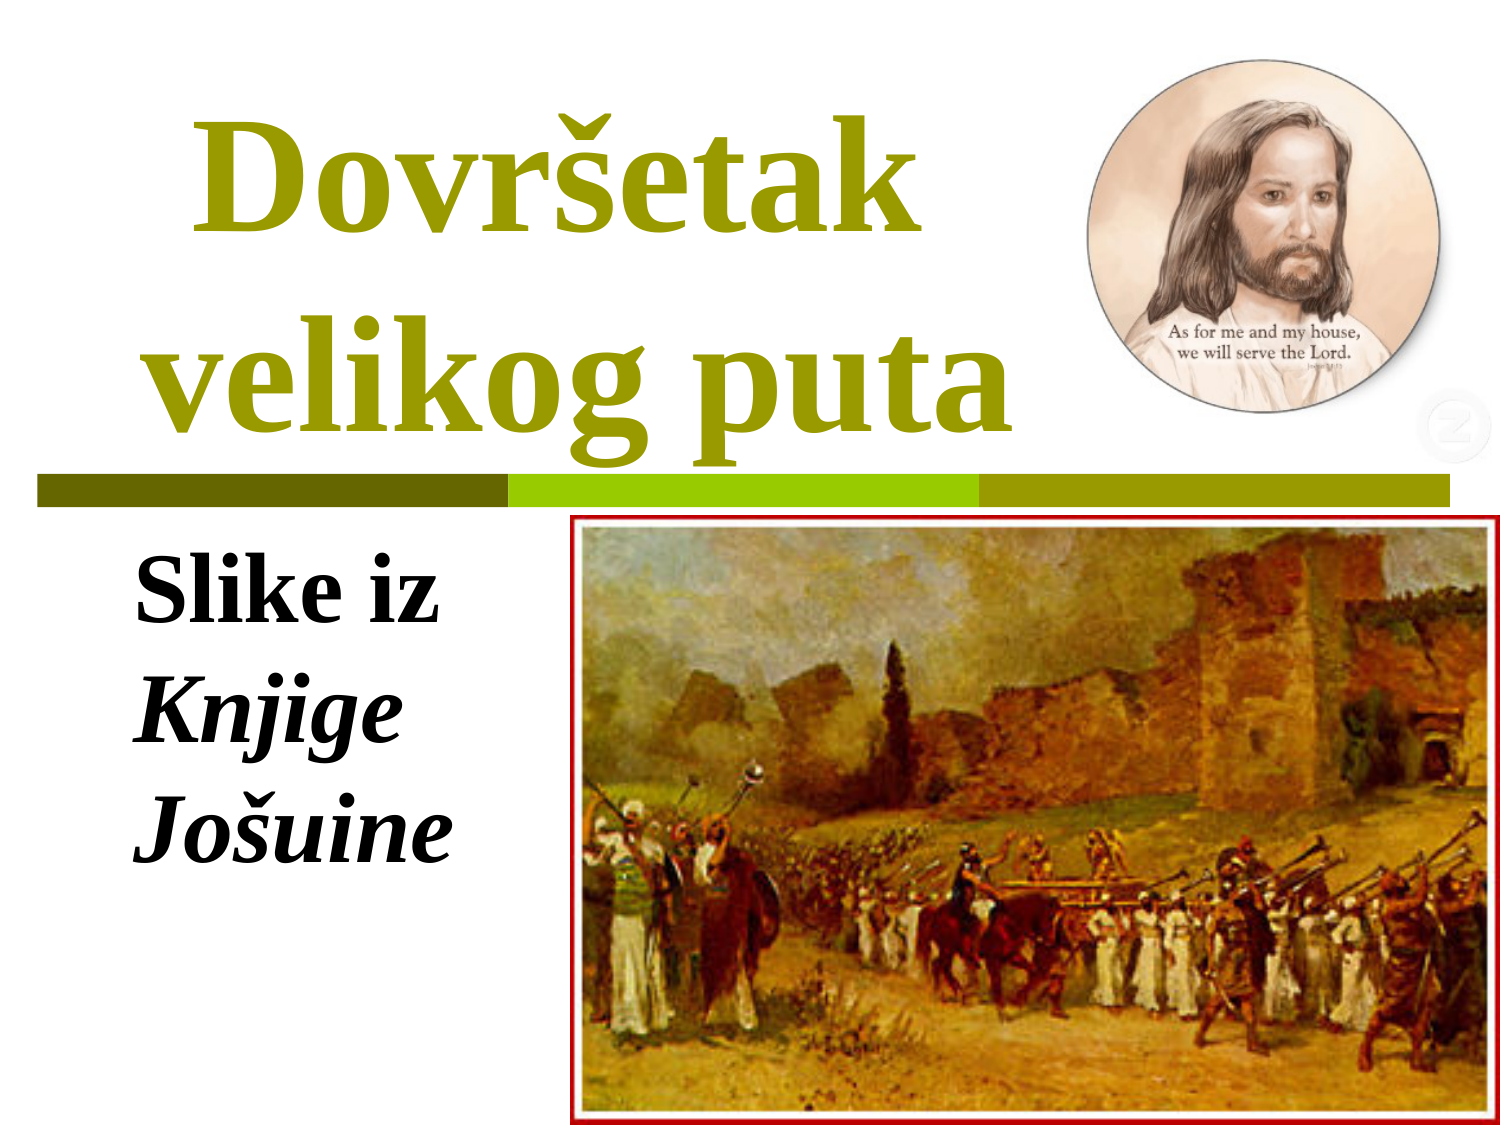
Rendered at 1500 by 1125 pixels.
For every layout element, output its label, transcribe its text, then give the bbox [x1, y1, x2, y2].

picture [1027, 0, 1500, 473]
title Dovršetak velikog puta [88, 78, 1027, 473]
picture [570, 515, 1500, 1125]
subtitle Slike iz Knjige Jošuine [118, 515, 570, 803]
